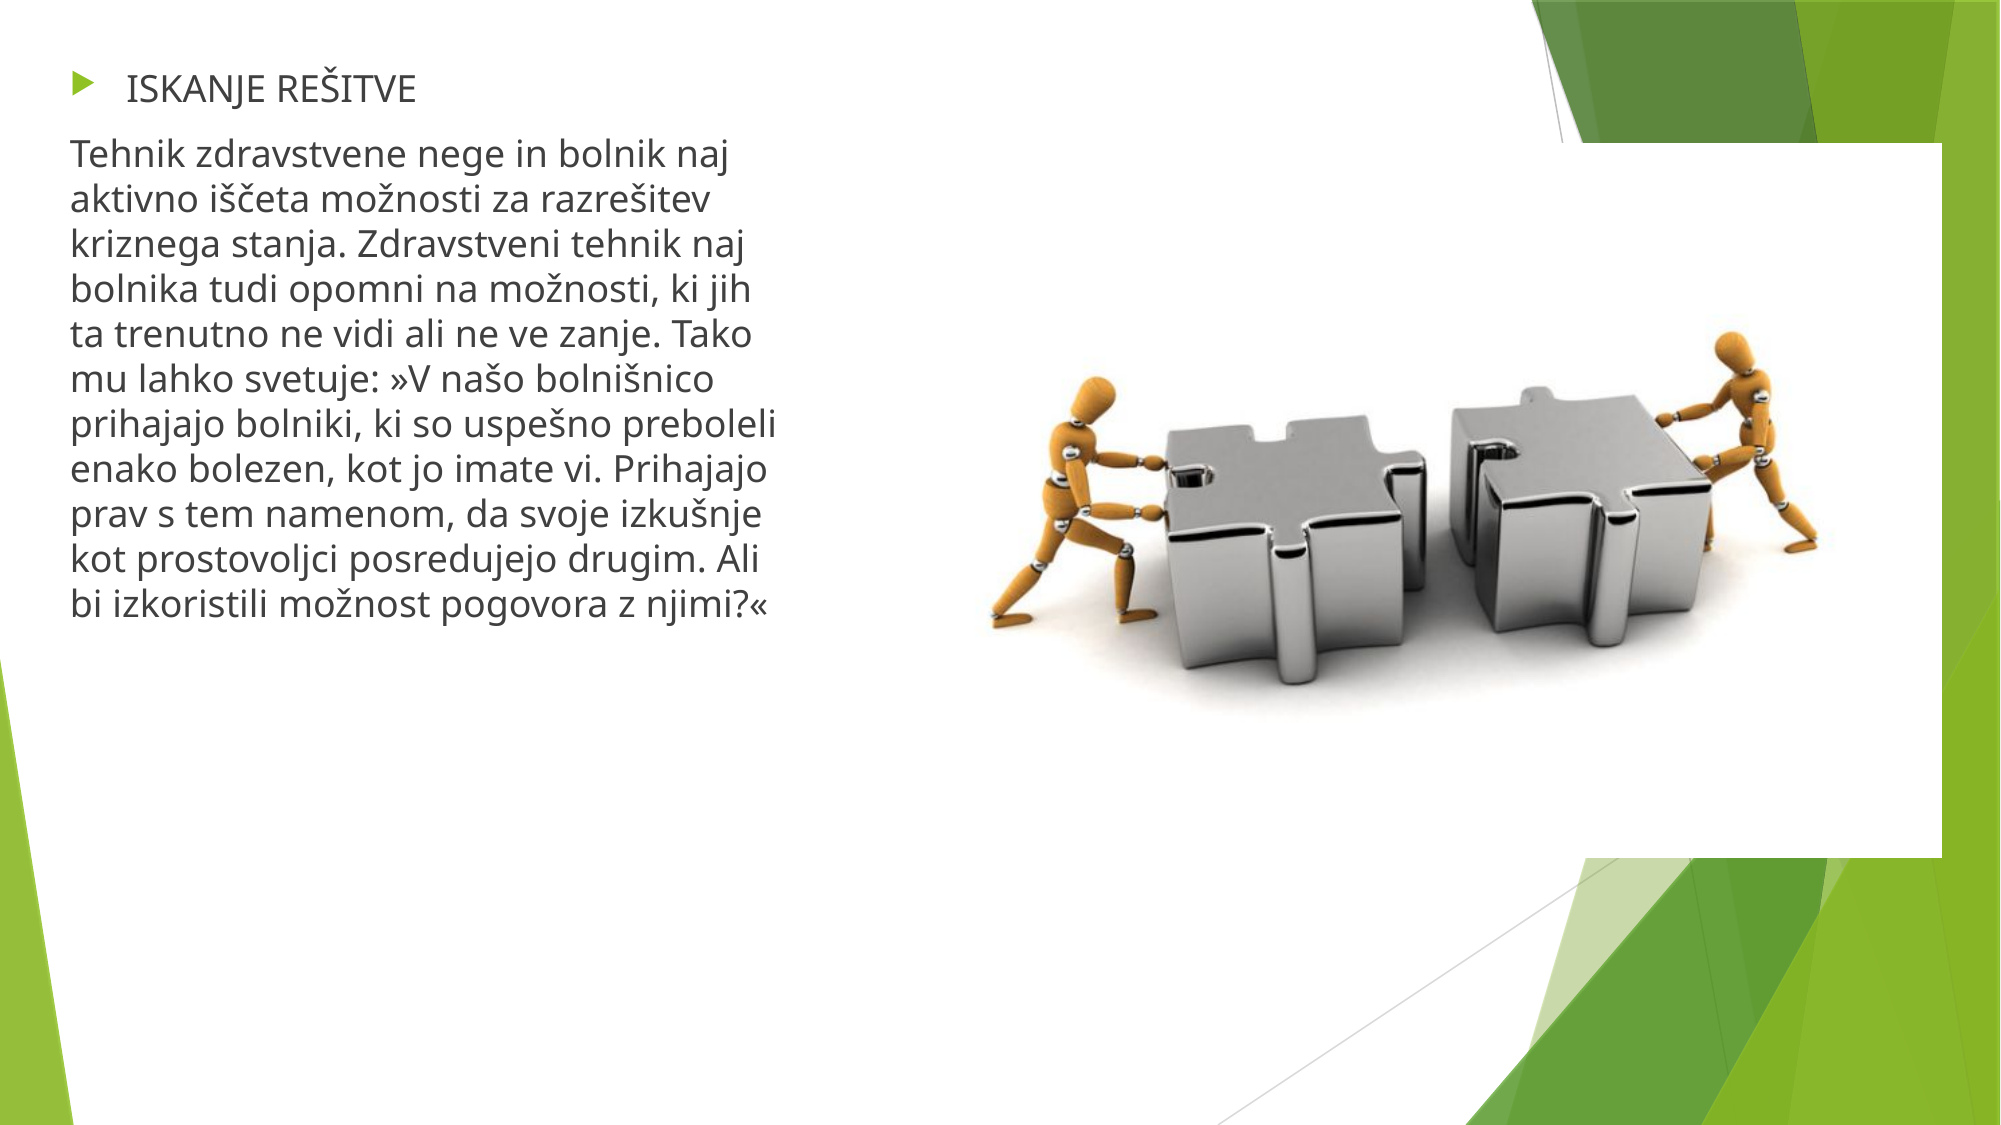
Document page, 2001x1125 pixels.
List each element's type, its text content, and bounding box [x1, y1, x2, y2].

picture [869, 143, 1942, 858]
list ISKANJE REŠITVE Tehnik zdravstvene nege in bolnik naj aktivno iščeta možnosti za razrešitev kriznega stanja. Zdravstveni tehnik naj bolnika tudi opomni na možnosti, ki jih ta trenutno ne vidi ali ne ve zanje. Tako mu lahko svetuje: »V našo bolnišnico prihajajo bolniki, ki so uspešno preboleli enako bolezen, kot jo imate vi. Prihajajo prav s tem namenom, da svoje izkušnje kot prostovoljci posredujejo drugim. Ali bi izkoristili možnost pogovora z njimi?« [54, 57, 798, 1065]
